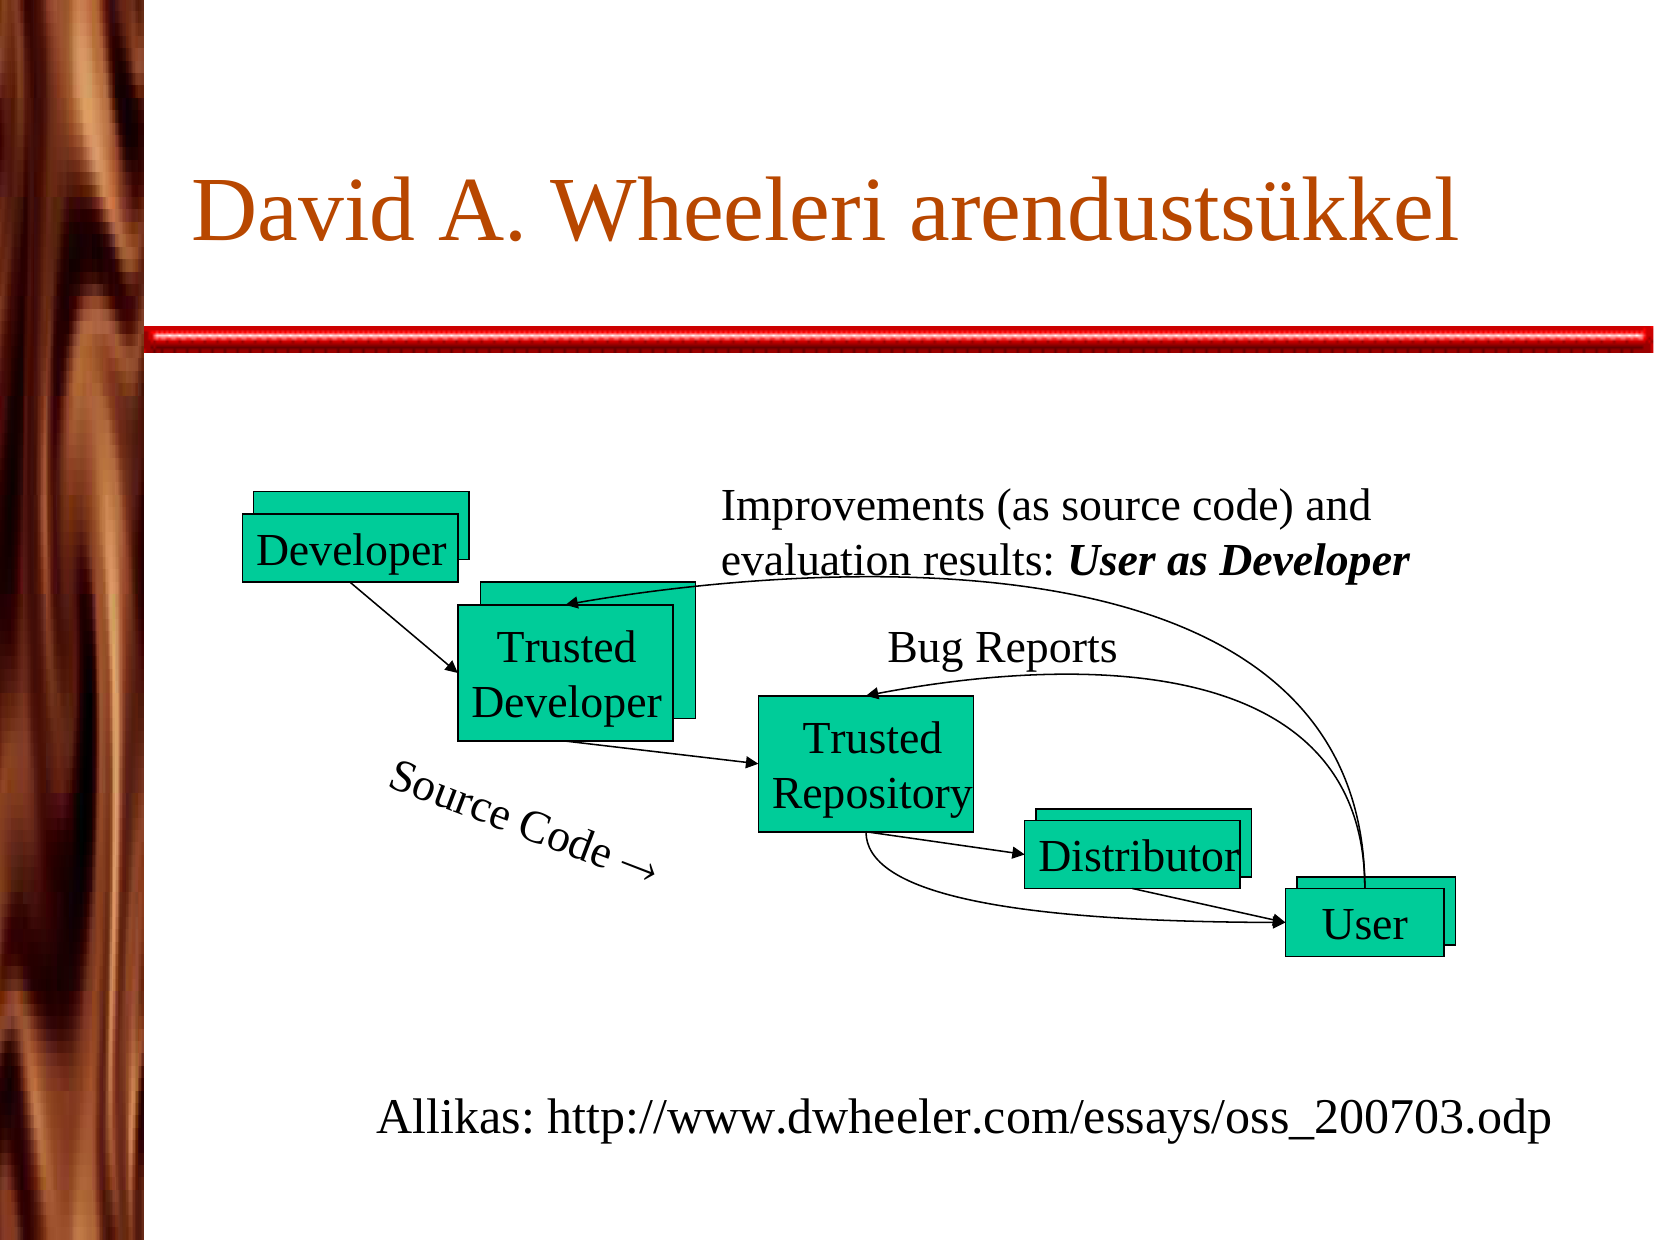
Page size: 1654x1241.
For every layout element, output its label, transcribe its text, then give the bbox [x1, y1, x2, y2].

text_box Allikas: http://www.dwheeler.com/essays/oss_200703.odp [376, 1084, 1603, 1140]
text_box [1035, 808, 1252, 820]
text_box Bug Reports [873, 611, 1132, 680]
text_box Developer [242, 514, 458, 583]
picture [0, 0, 1654, 1240]
text_box Trusted Developer [457, 604, 674, 742]
text_box Source Code  [367, 733, 683, 909]
text_box Improvements (as source code) and evaluation results: User as Developer [707, 468, 1445, 593]
text_box User [1285, 888, 1445, 957]
text_box Trusted Repository [758, 695, 974, 832]
title David A. Wheeleri arendustsükkel [121, 98, 1533, 314]
text_box Distributor [1024, 820, 1241, 889]
text_box [1296, 876, 1363, 888]
